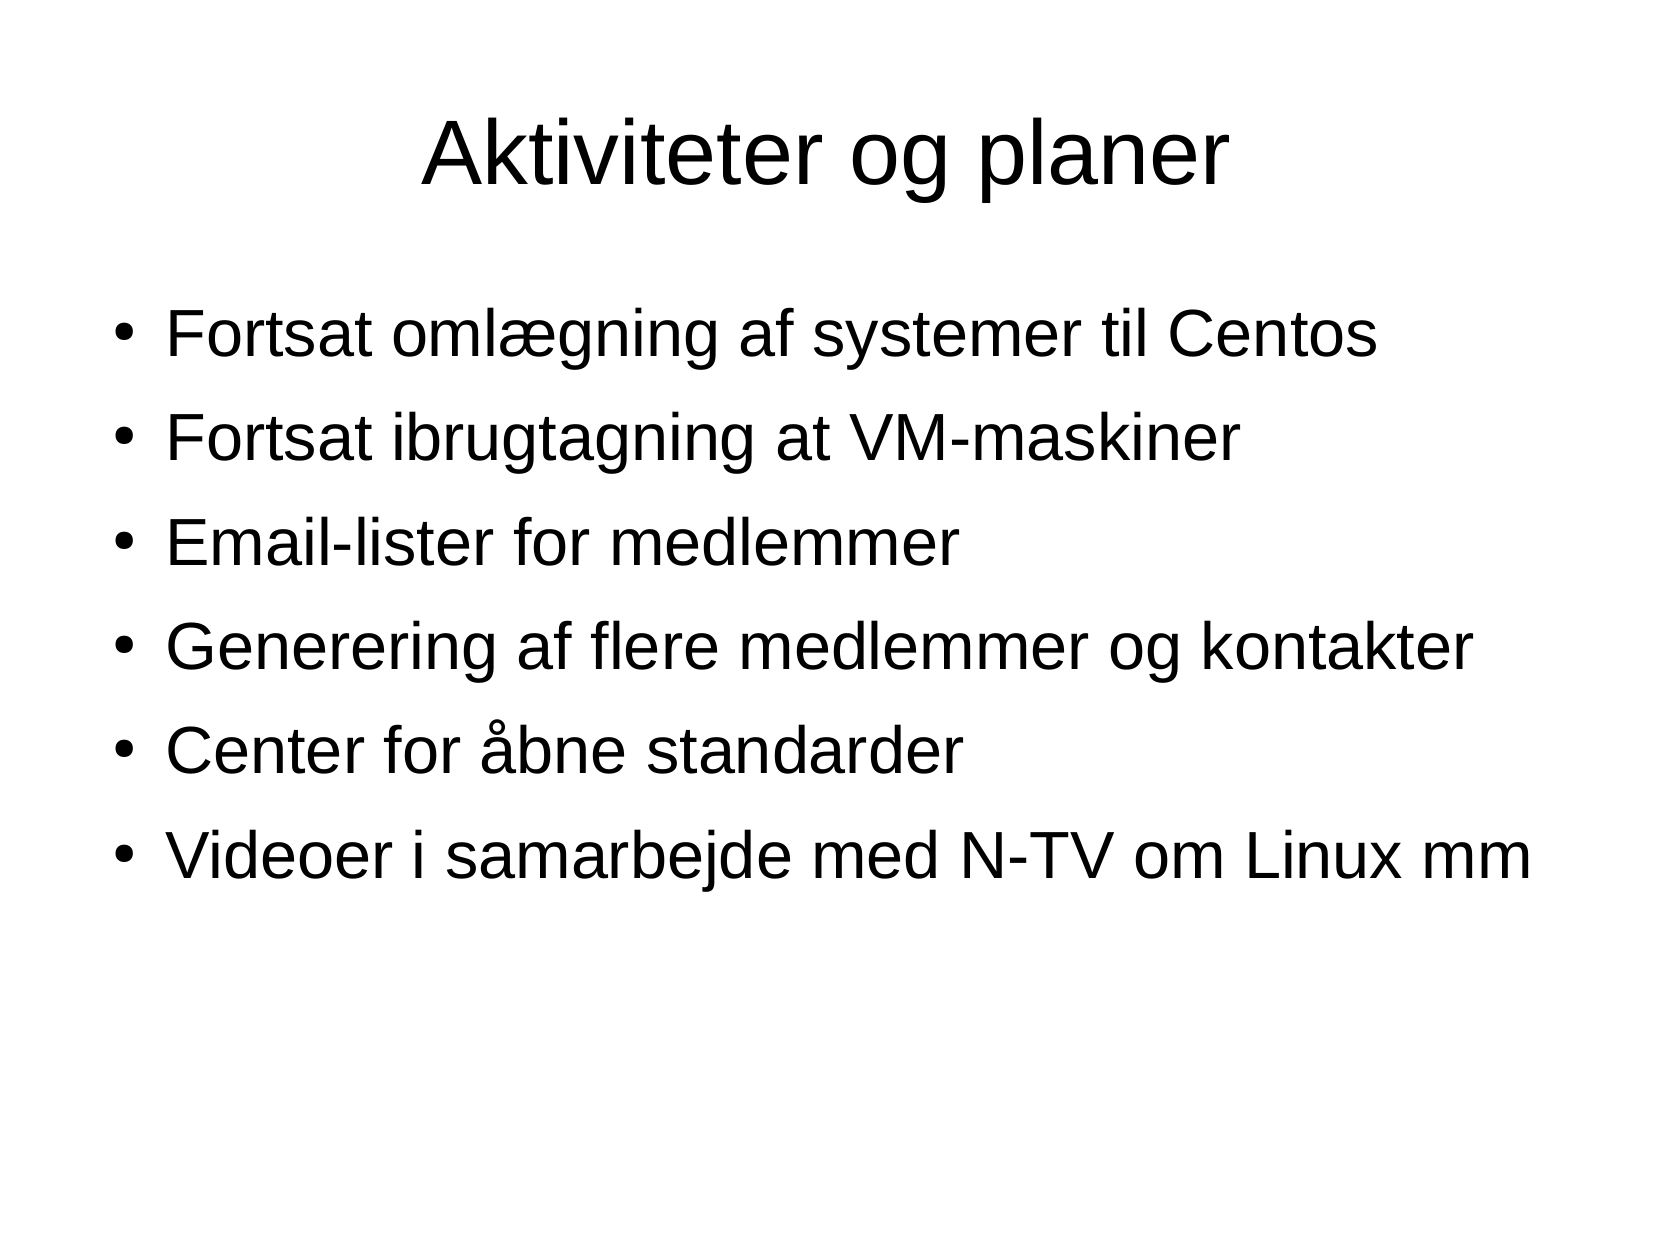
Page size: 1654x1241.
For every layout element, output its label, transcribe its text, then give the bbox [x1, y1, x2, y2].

list Fortsat omlægning af systemer til Centos Fortsat ibrugtagning at VM-maskiner Email-lister for medlemmer Generering af flere medlemmer og kontakter Center for åbne standarder Videoer i samarbejde med N-TV om Linux mm [94, 296, 1583, 1100]
title Aktiviteter og planer [82, 56, 1571, 250]
